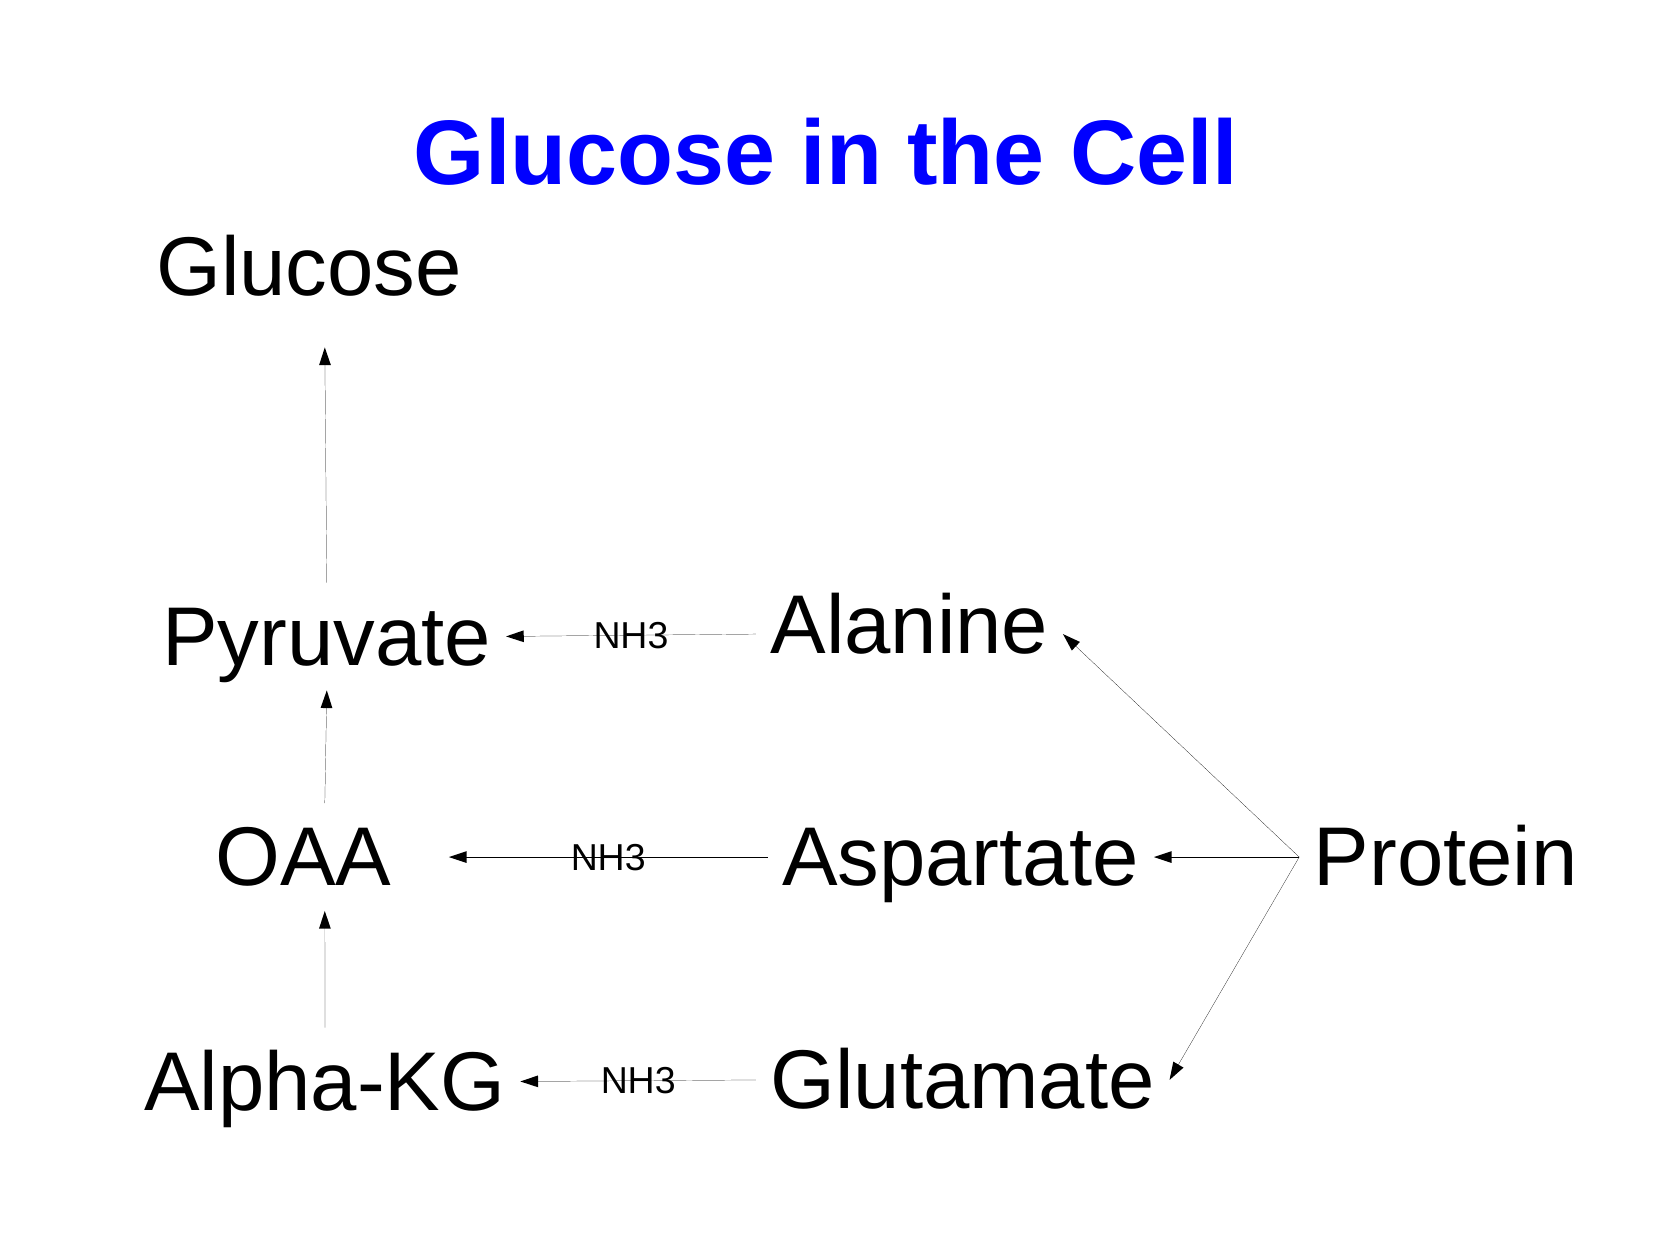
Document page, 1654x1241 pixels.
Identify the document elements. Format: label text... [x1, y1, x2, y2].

text_box Alanine [755, 571, 1063, 697]
text_box OAA [200, 803, 449, 911]
title Glucose in the Cell [82, 49, 1571, 257]
text_box Alpha-KG [129, 1027, 521, 1136]
text_box Aspartate [767, 803, 1154, 911]
text_box Protein [1299, 803, 1593, 911]
text_box Glutamate [755, 1026, 1170, 1134]
text_box Glucose [141, 212, 508, 348]
text_box Pyruvate [147, 582, 507, 691]
